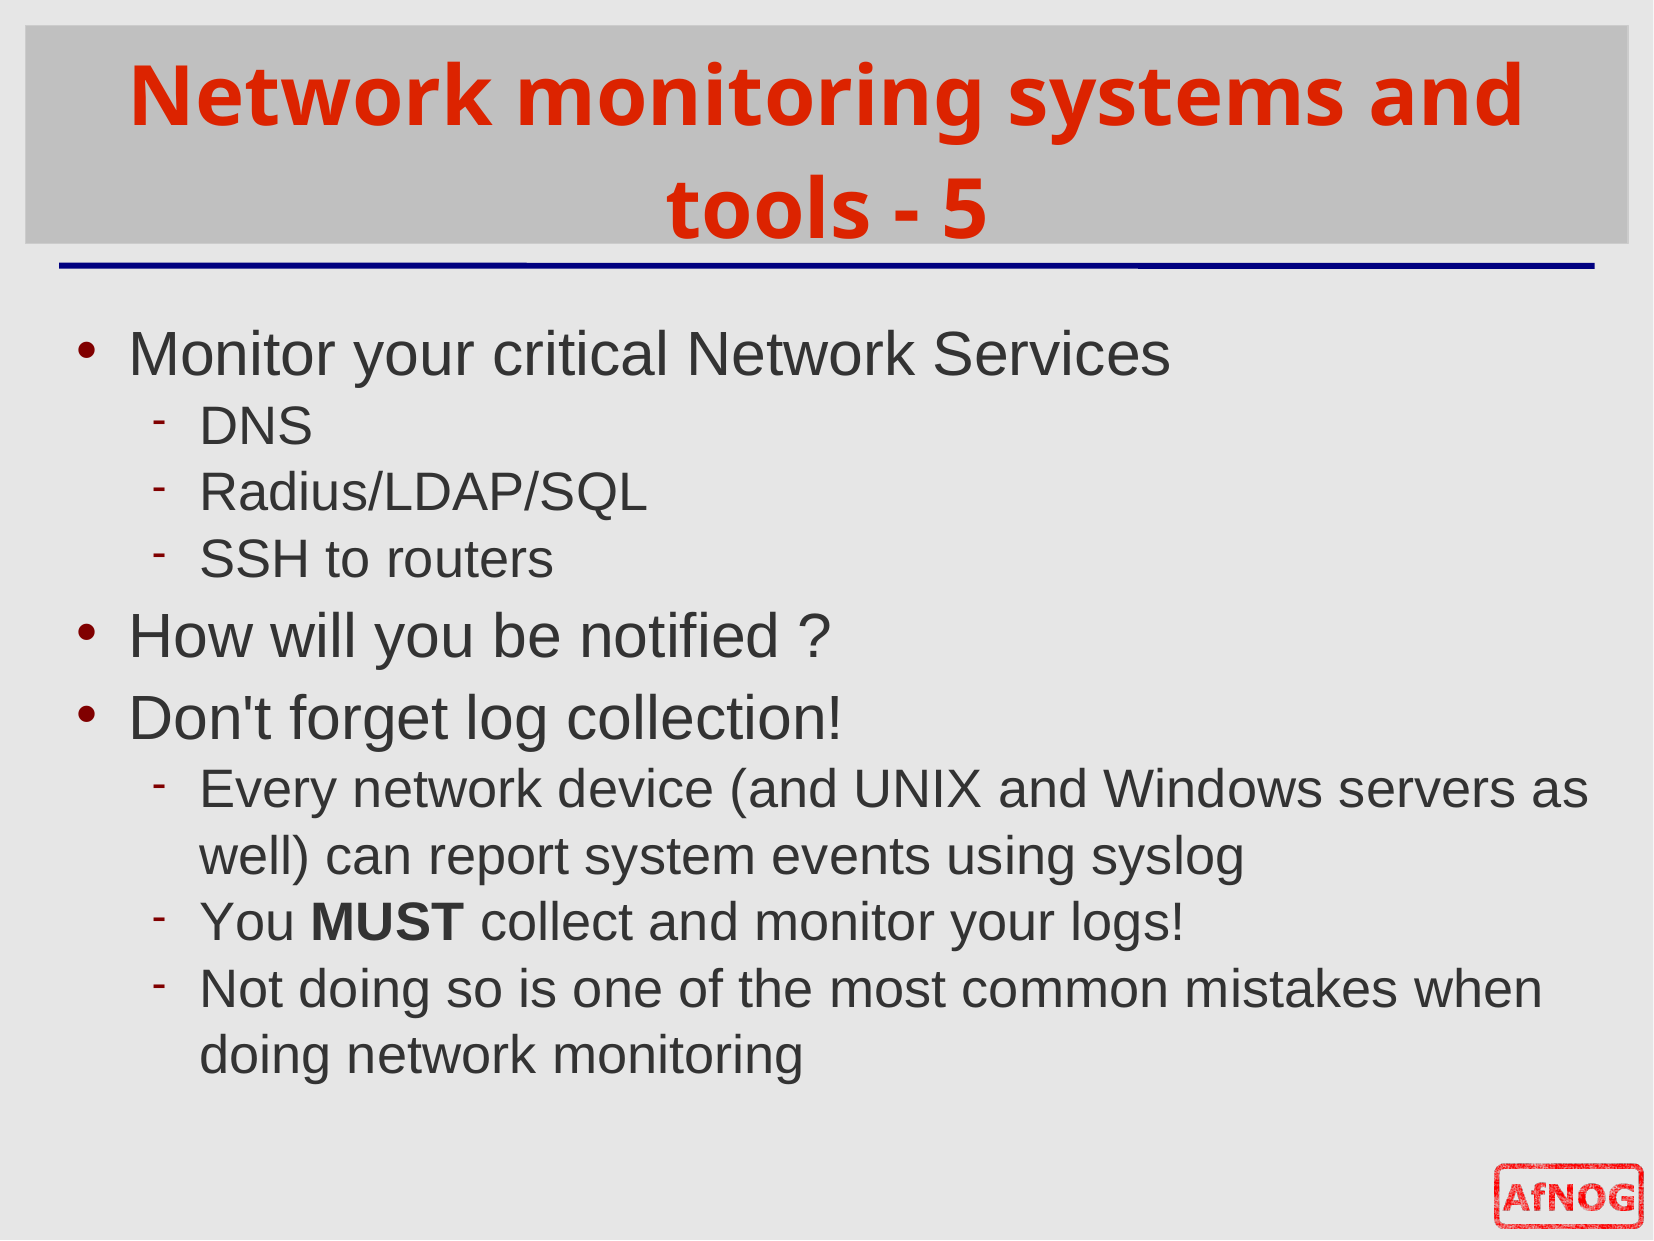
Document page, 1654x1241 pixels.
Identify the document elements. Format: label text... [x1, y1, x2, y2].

list Monitor your critical Network Services DNS Radius/LDAP/SQL SSH to routers How will you be notified ? Don't forget log collection! Every network device (and UNIX and Windows servers as well) can report system events using syslog You MUST collect and monitor your logs! Not doing so is one of the most common mistakes when doing network monitoring [59, 322, 1595, 1132]
picture [1494, 1163, 1644, 1229]
title Network monitoring systems and tools - 5 [121, 46, 1534, 254]
